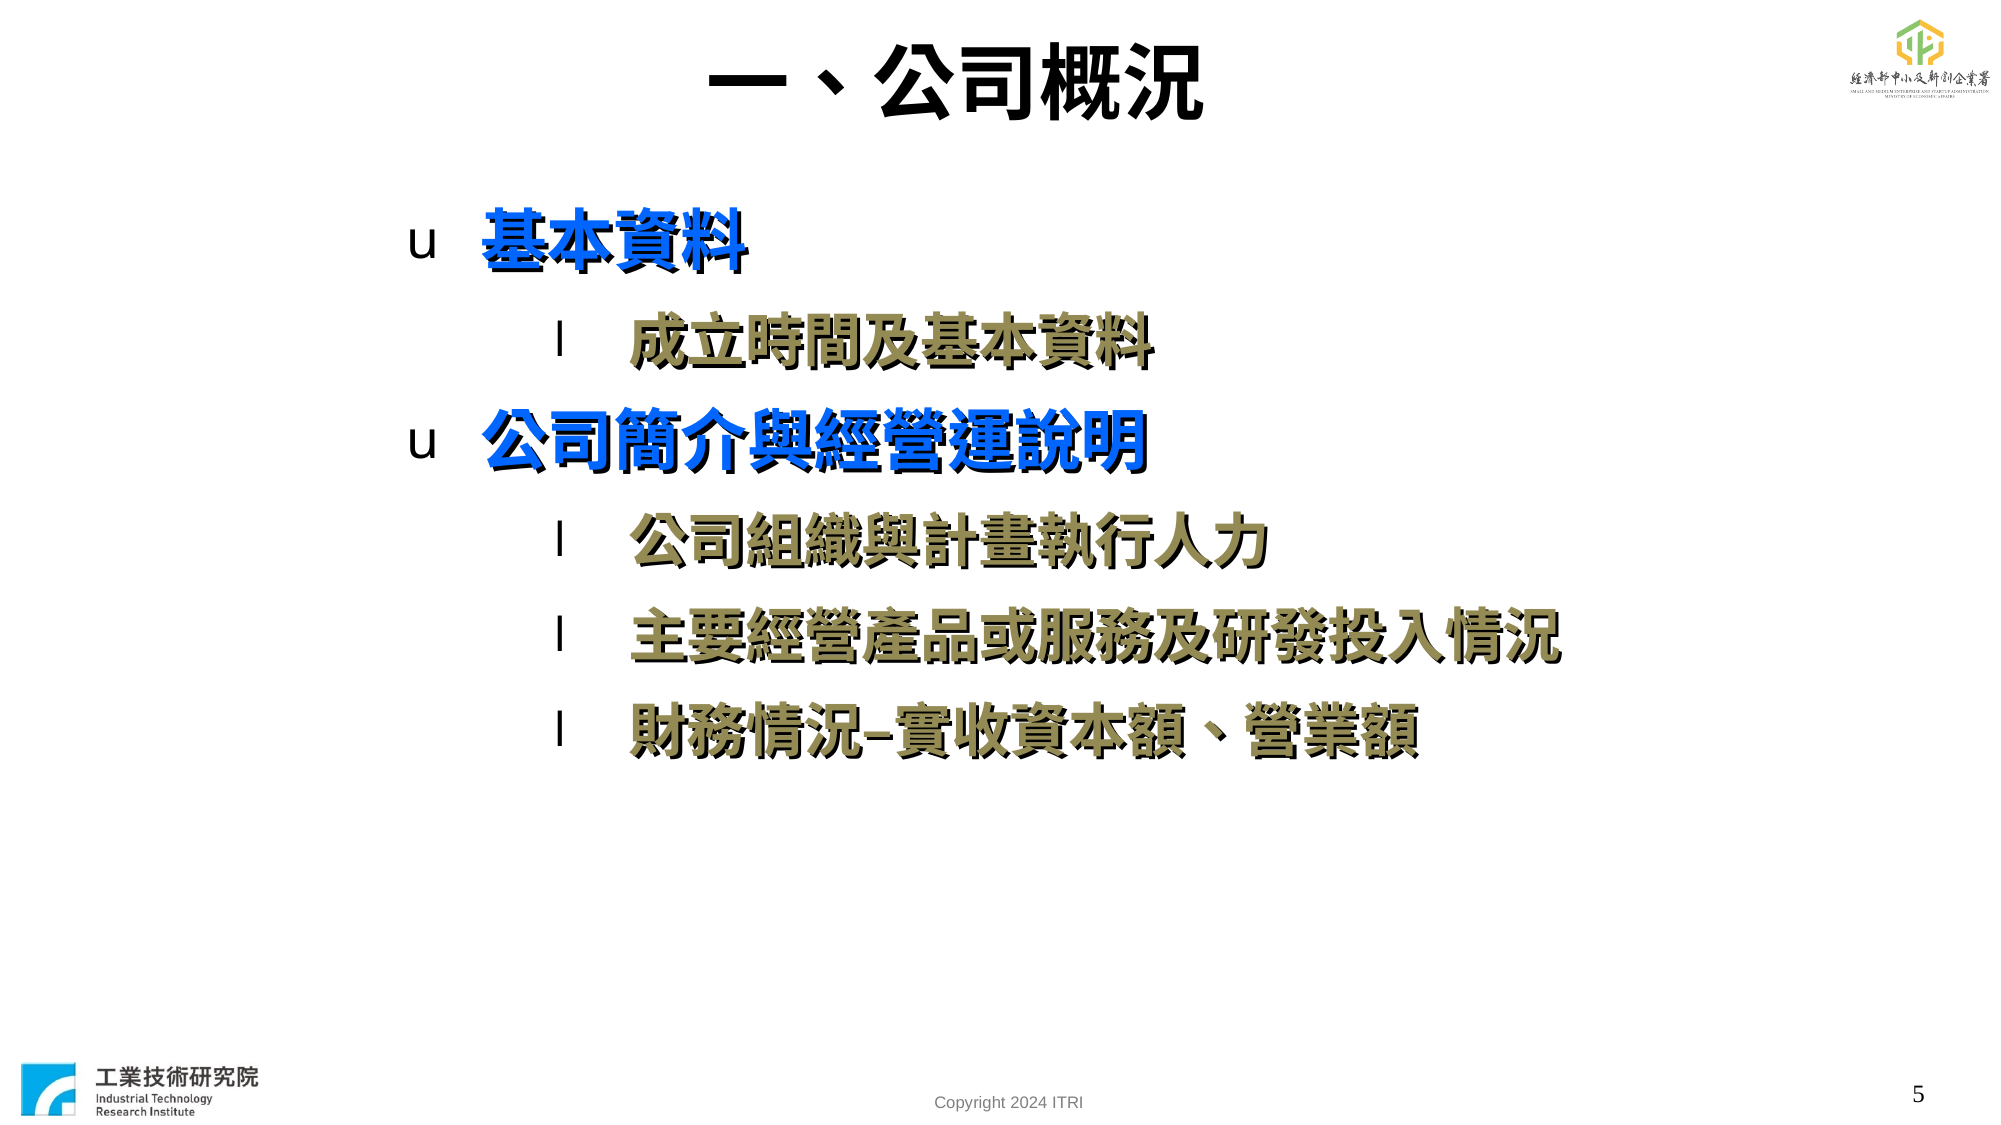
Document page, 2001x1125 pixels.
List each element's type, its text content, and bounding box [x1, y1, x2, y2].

text_box 一、公司概況 [271, 22, 1641, 127]
list 基本資料 成立時間及基本資料 公司簡介與經營運說明 公司組織與計畫執行人力 主要經營產品或服務及研發投入情況 財務情況–實收資本額、營業額 [403, 196, 1618, 1057]
text_box 5 [1897, 1070, 1983, 1121]
